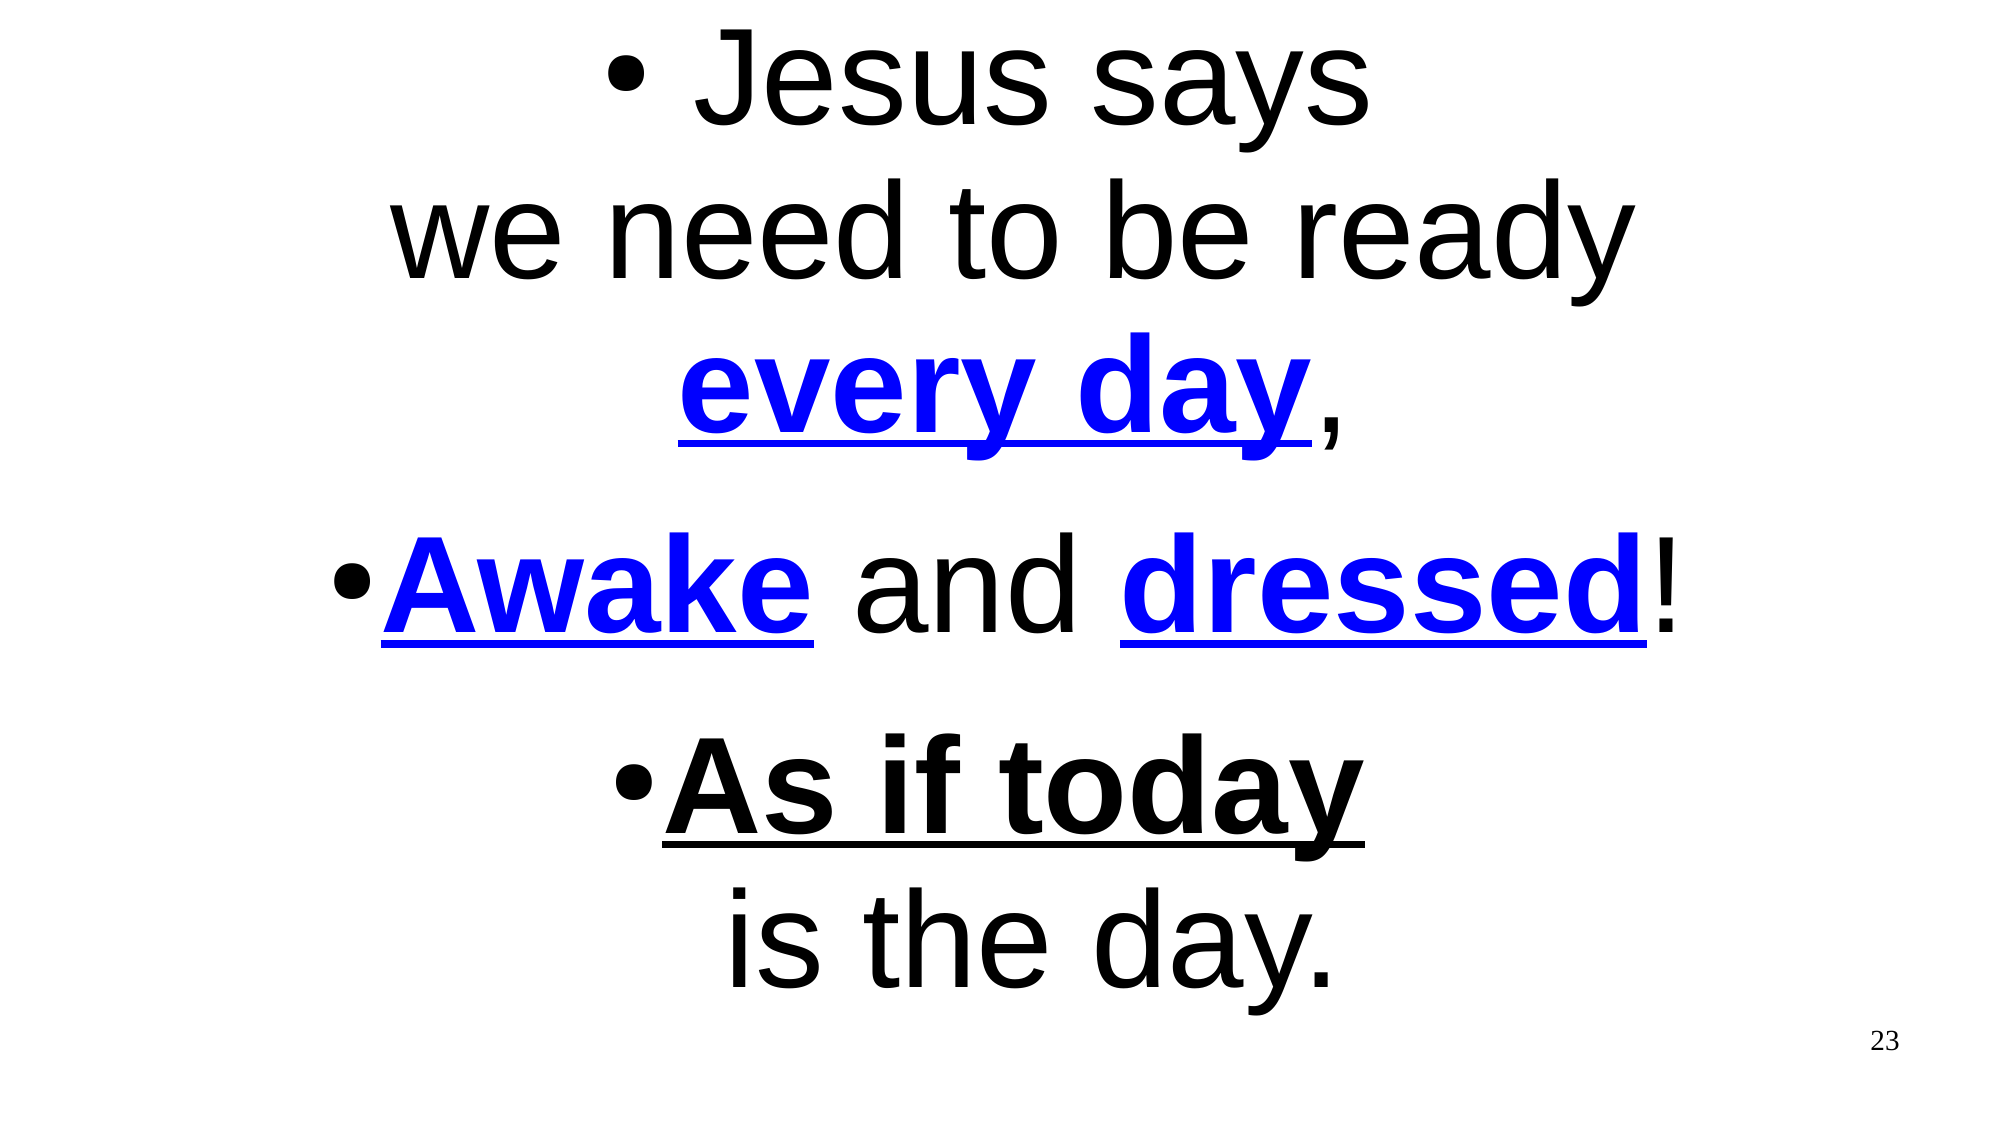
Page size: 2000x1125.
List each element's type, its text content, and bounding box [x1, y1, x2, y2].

list Jesus says we need to be ready every day, Awake and dressed! As if today is the day. [0, 0, 1996, 1123]
